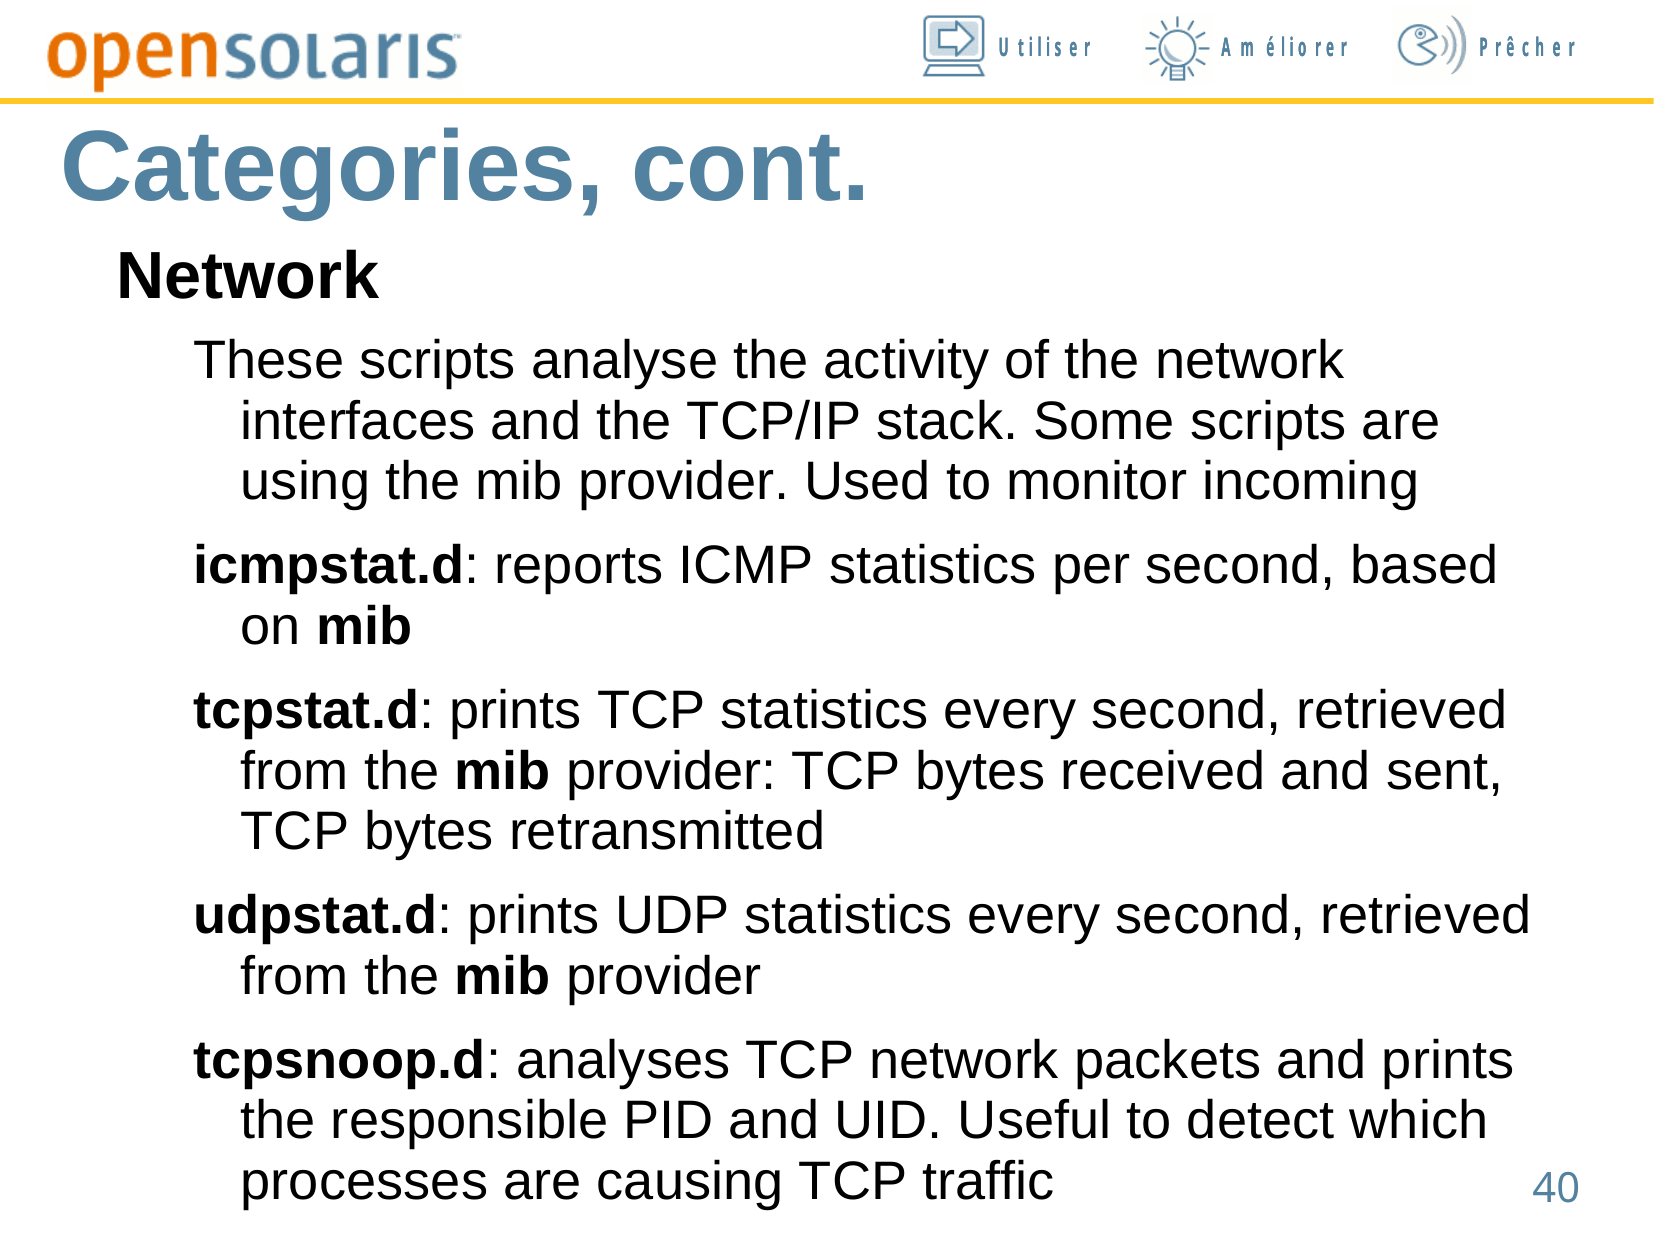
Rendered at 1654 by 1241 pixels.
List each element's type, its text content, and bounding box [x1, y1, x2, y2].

list Network These scripts analyse the activity of the network interfaces and the TCP/IP stack. Some scripts are using the mib provider. Used to monitor incoming icmpstat.d: reports ICMP statistics per second, based on mib tcpstat.d: prints TCP statistics every second, retrieved from the mib provider: TCP bytes received and sent, TCP bytes retransmitted udpstat.d: prints UDP statistics every second, retrieved from the mib provider tcpsnoop.d: analyses TCP network packets and prints the responsible PID and UID. Useful to detect which processes are causing TCP traffic [98, 237, 1556, 1224]
picture [46, 31, 462, 94]
title Categories, cont. [60, 109, 1534, 222]
